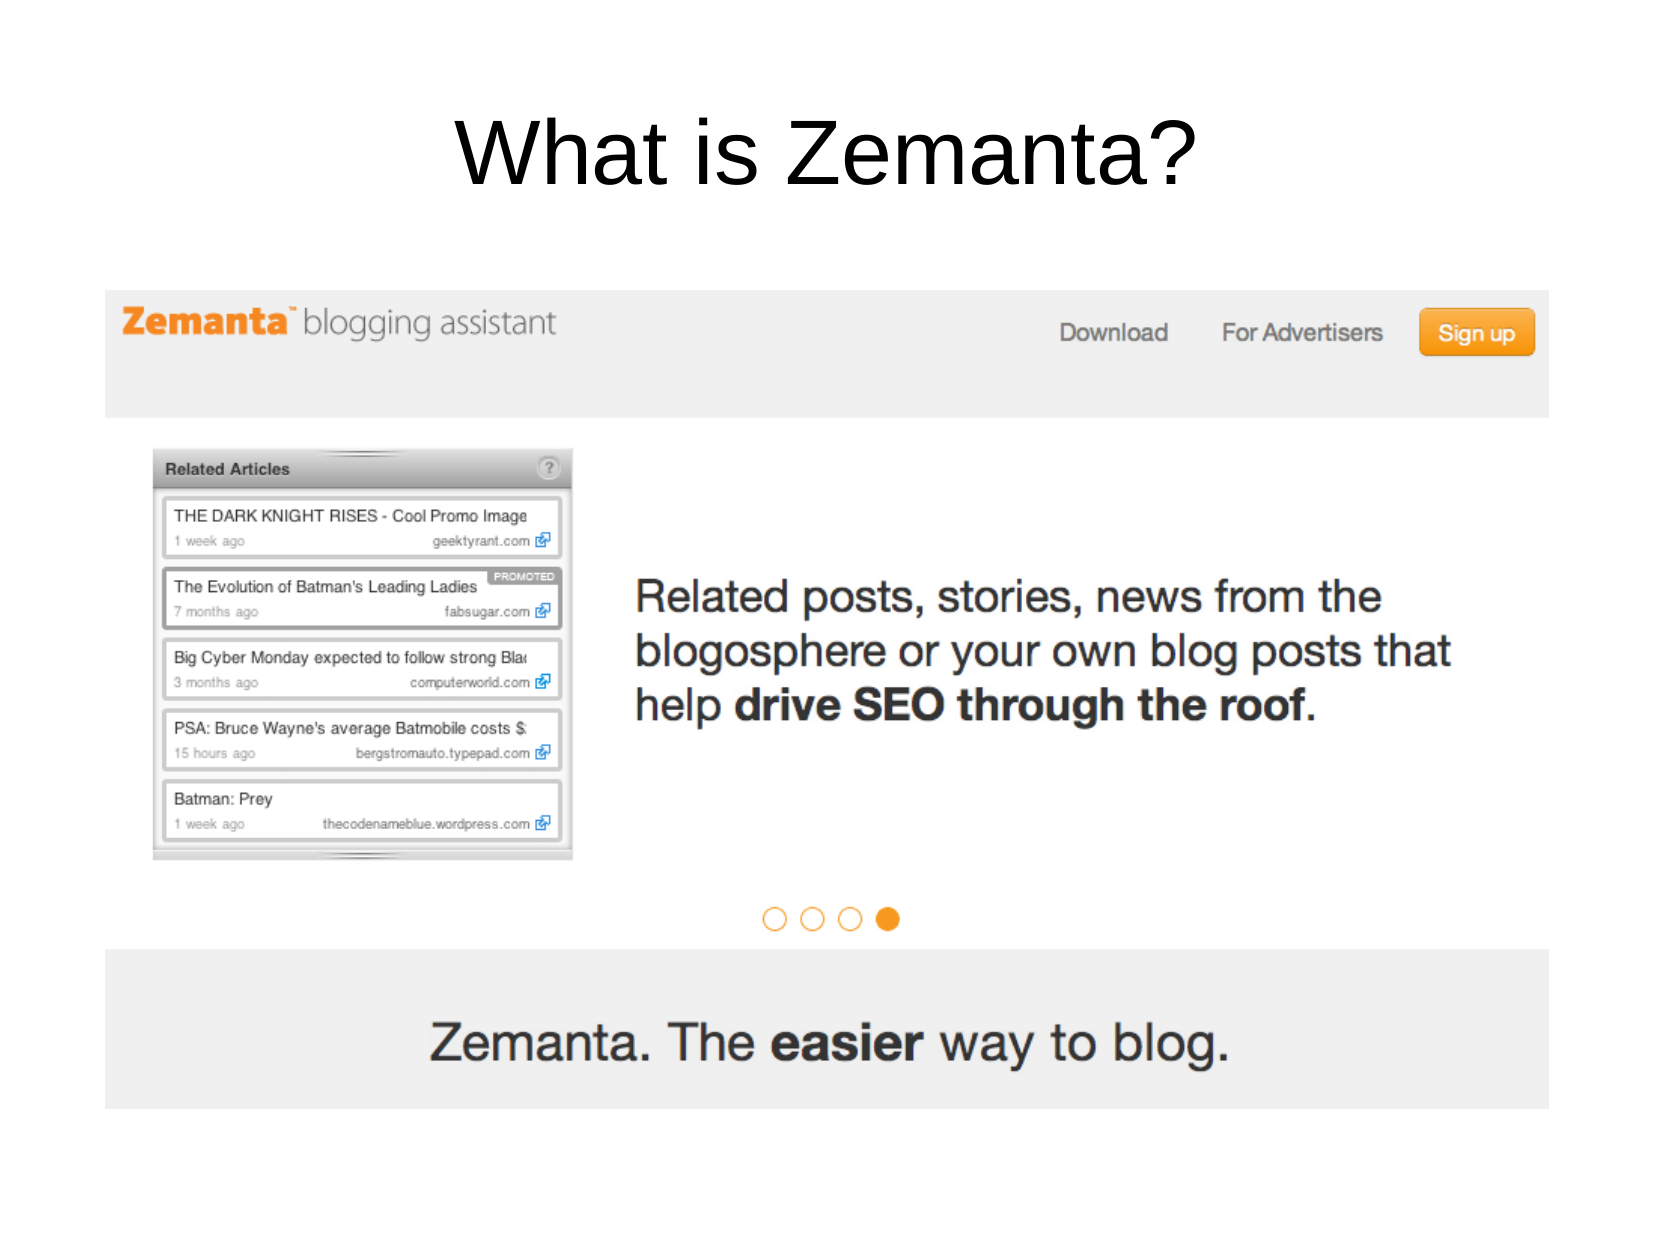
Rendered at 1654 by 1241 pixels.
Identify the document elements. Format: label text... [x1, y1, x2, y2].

picture [105, 290, 1549, 1109]
title What is Zemanta? [82, 49, 1571, 257]
